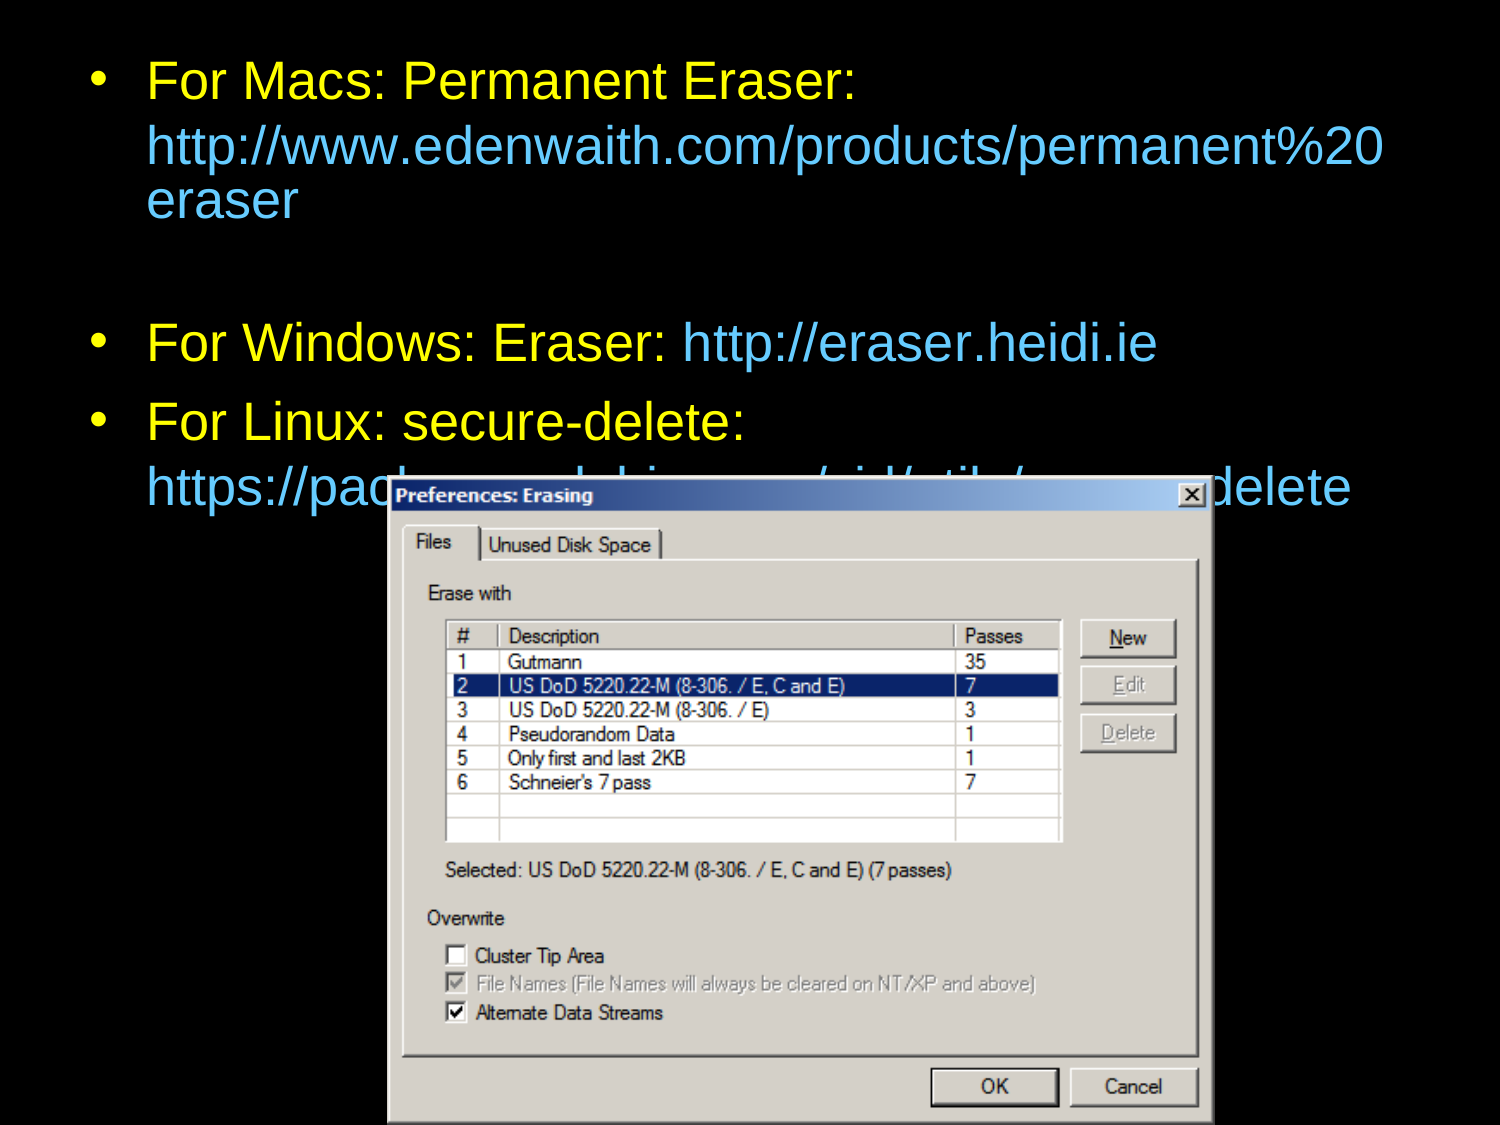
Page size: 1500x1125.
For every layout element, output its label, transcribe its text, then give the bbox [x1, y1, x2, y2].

list For Macs: Permanent Eraser: http://www.edenwaith.com/products/permanent%20eraser For Windows: Eraser: http://eraser.heidi.ie For Linux: secure-delete: https://packages.debian.org/sid/utils/secure-delete [75, 37, 1426, 781]
picture [387, 475, 1215, 1125]
